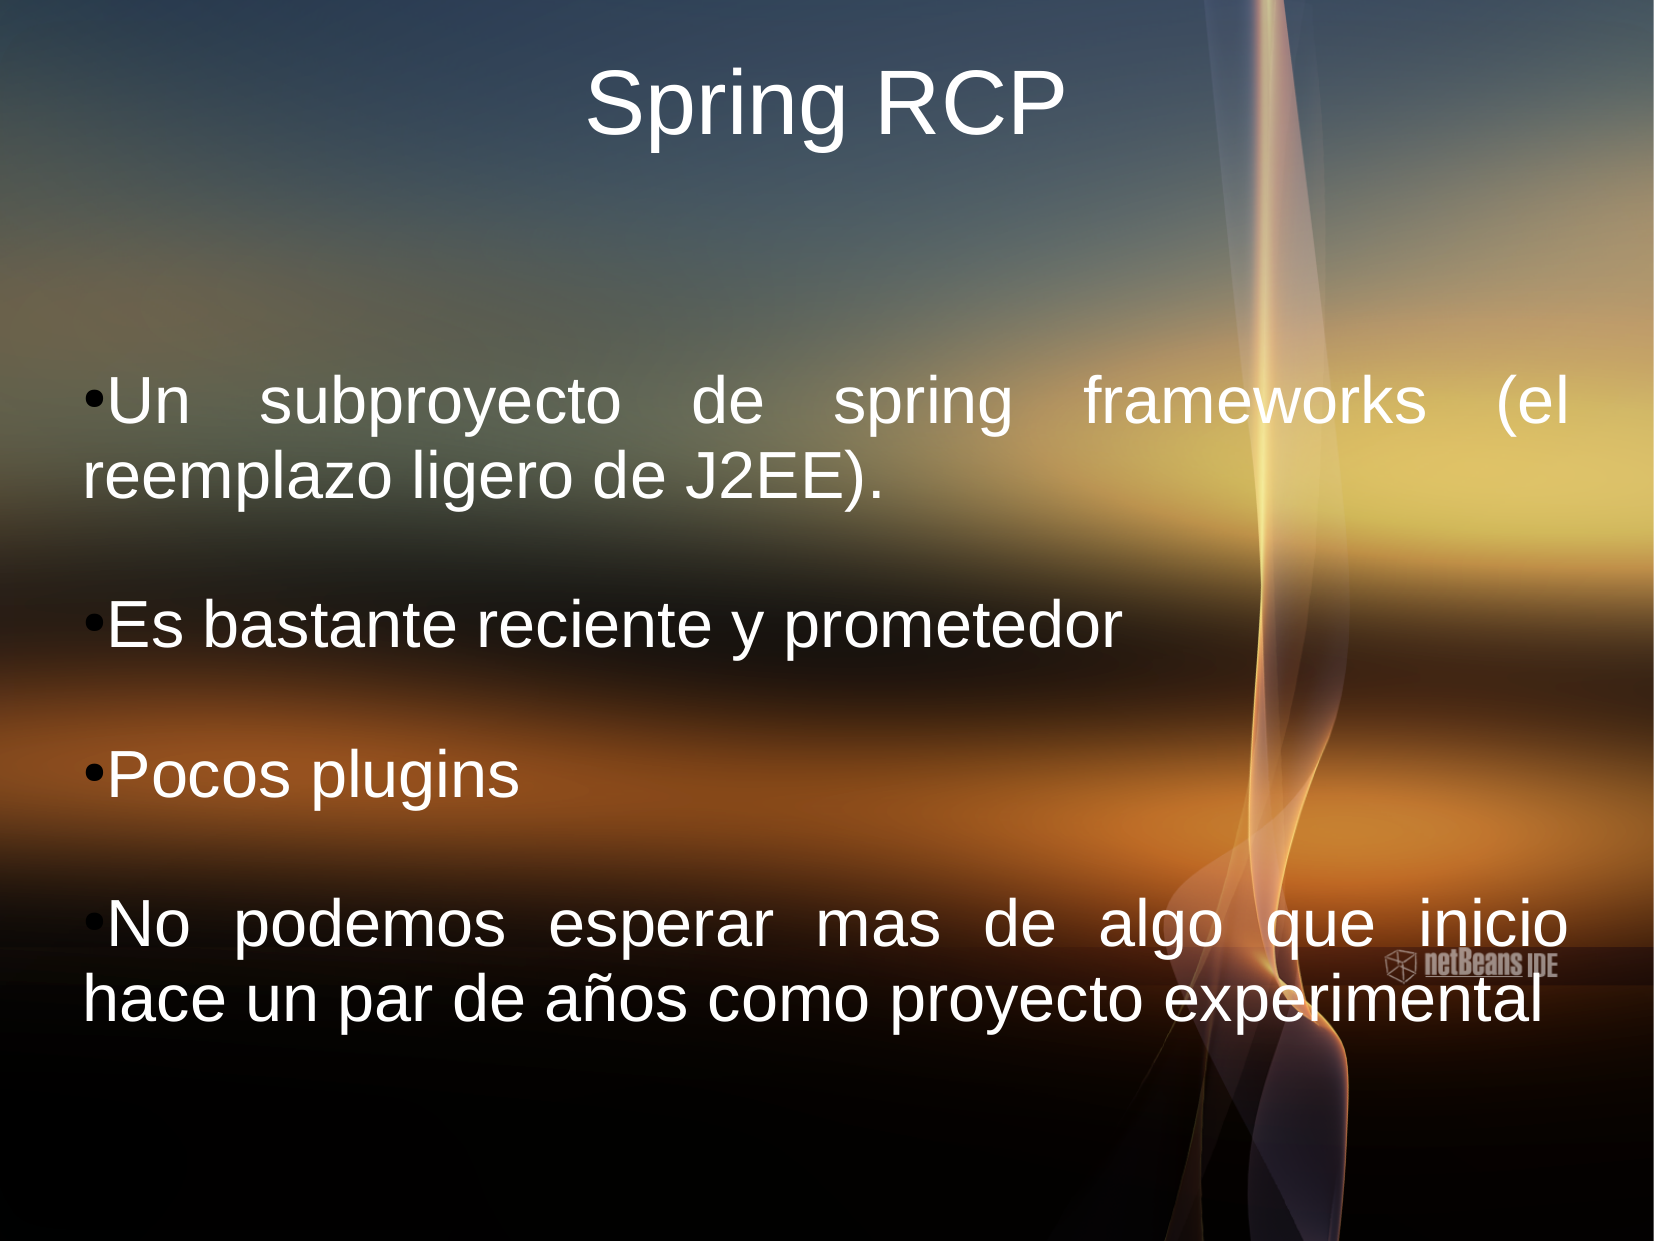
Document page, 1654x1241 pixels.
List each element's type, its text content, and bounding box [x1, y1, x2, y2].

subtitle Un subproyecto de spring frameworks (el reemplazo ligero de J2EE). Es bastante reciente y prometedor Pocos plugins No podemos esperar mas de algo que inicio hace un par de años como proyecto experimental [82, 297, 1571, 1102]
title Spring RCP [82, 50, 1571, 258]
picture [0, 0, 1654, 1241]
